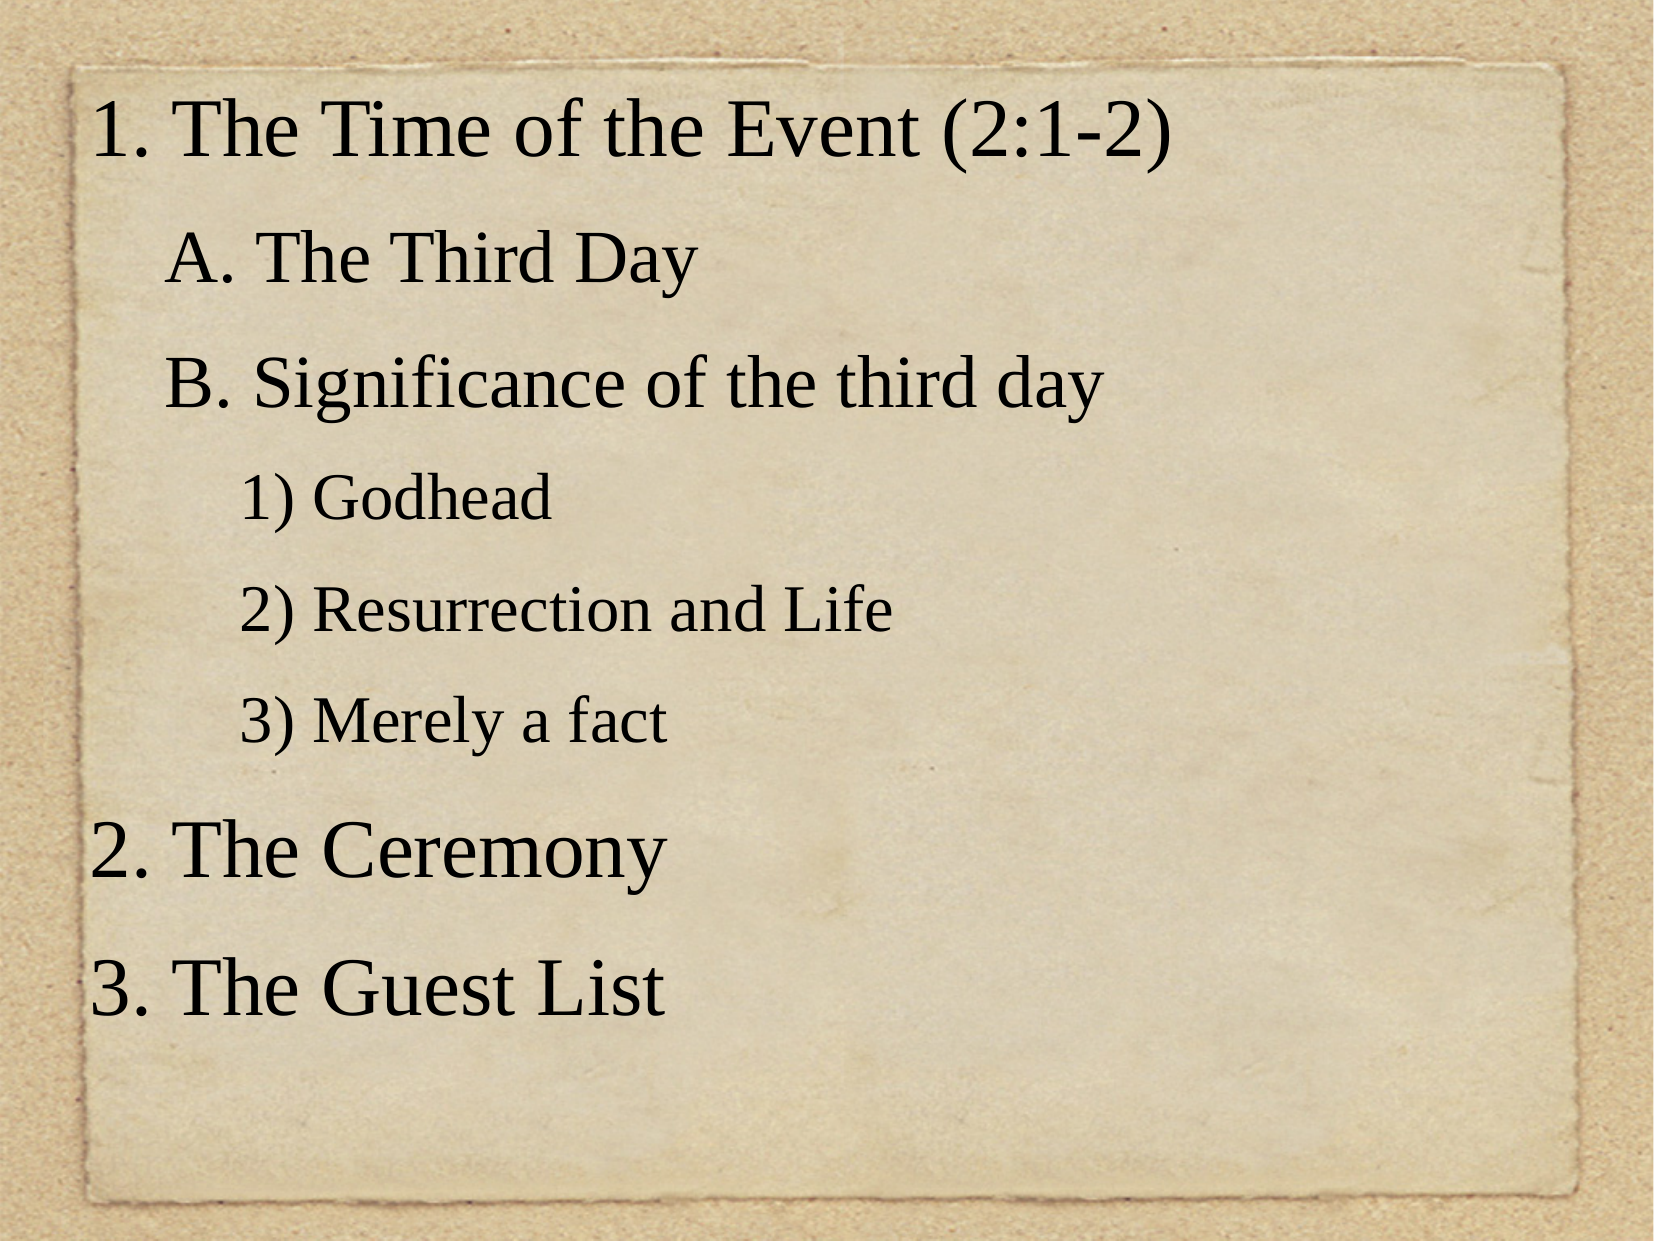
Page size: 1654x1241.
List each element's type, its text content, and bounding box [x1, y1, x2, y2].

text_box 1. The Time of the Event (2:1-2) A. The Third Day B. Significance of the third day 1) Godhead 2) Resurrection and Life 3) Merely a fact 2. The Ceremony 3. The Guest List [75, 75, 1576, 1241]
picture [0, 0, 1654, 1241]
